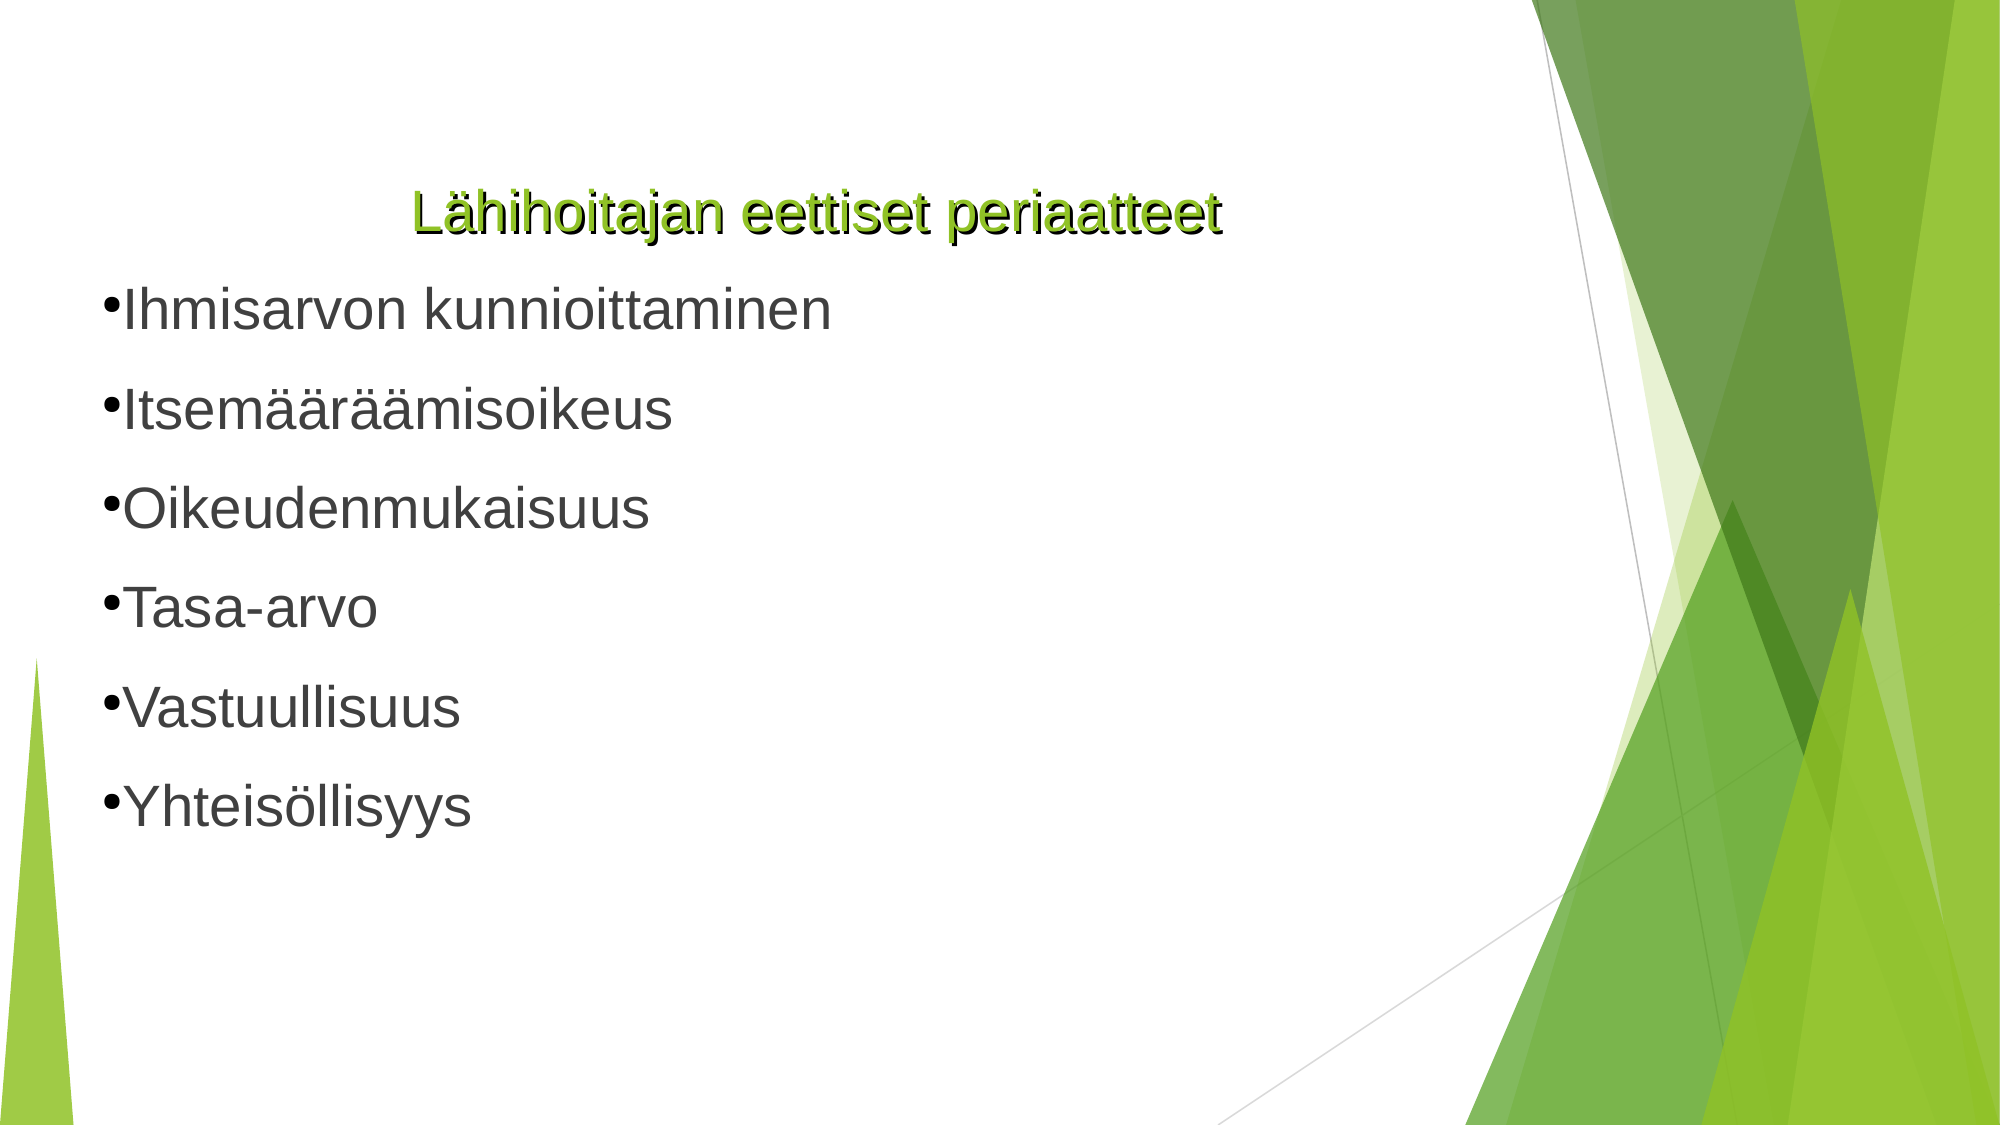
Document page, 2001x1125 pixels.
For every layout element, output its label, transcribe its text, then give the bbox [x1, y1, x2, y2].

title Lähihoitajan eettiset periaatteet [111, 99, 1522, 271]
list Ihmisarvon kunnioittaminen Itsemääräämisoikeus Oikeudenmukaisuus Tasa-arvo Vastuullisuus Yhteisöllisyys [101, 271, 1902, 925]
